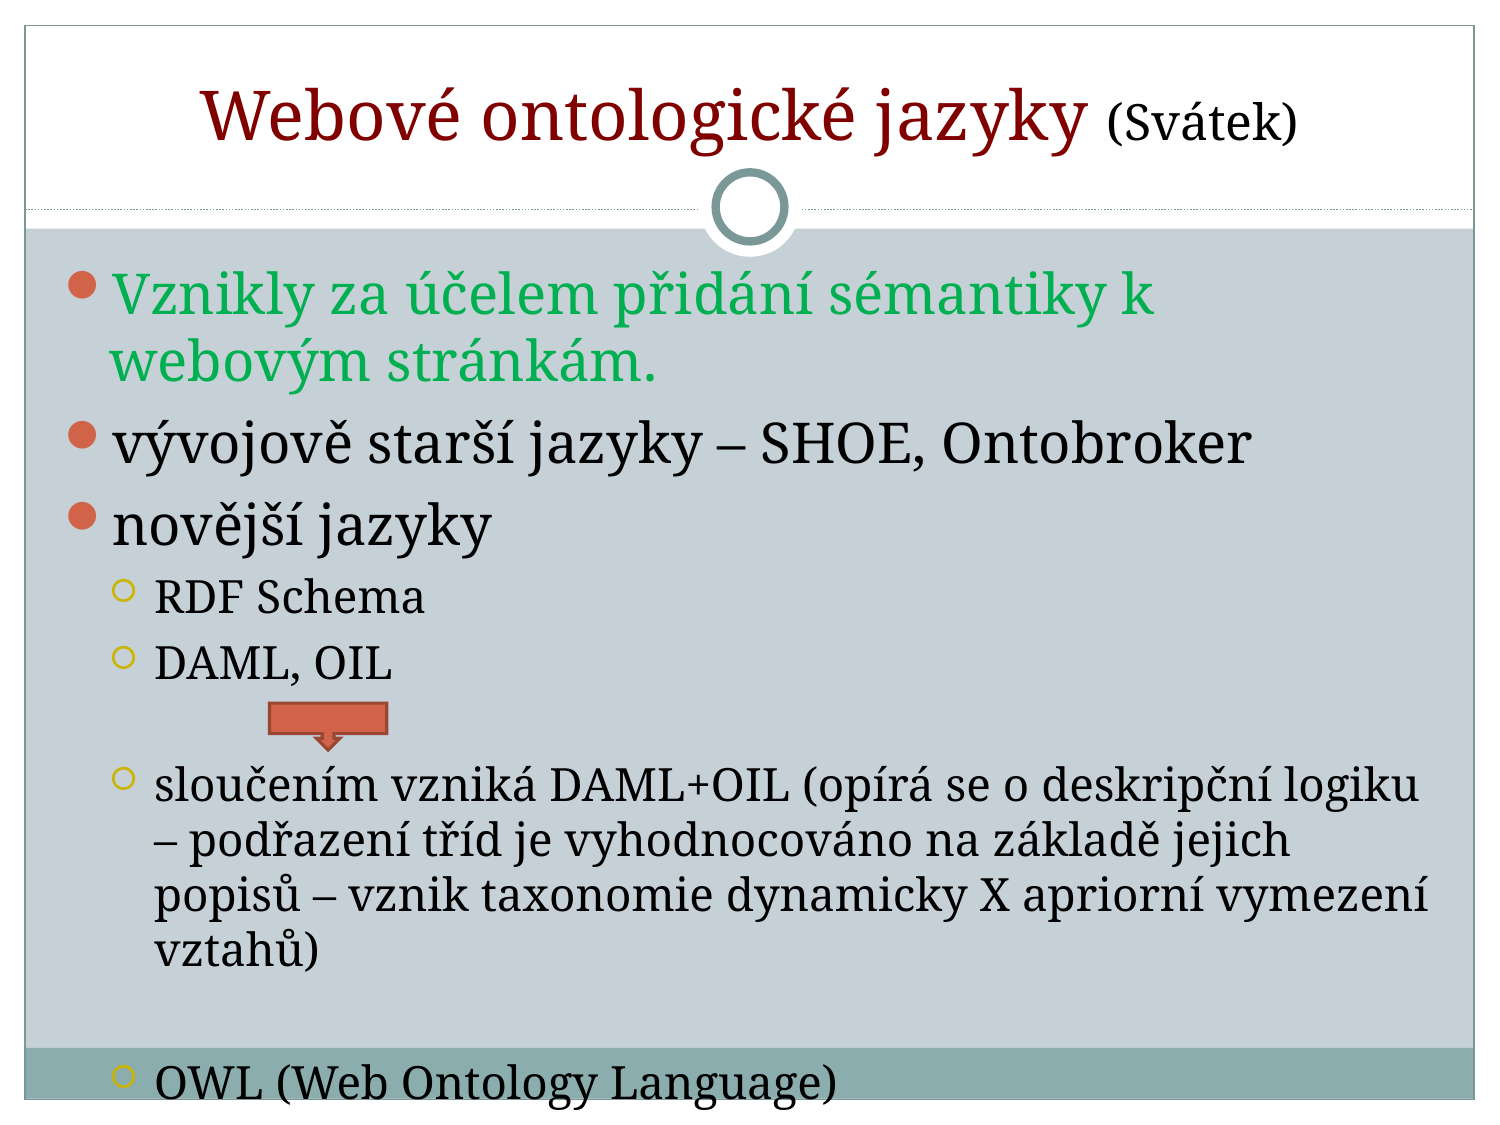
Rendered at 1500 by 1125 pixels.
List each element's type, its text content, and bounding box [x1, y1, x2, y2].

title Webové ontologické jazyky (Svátek) [49, 37, 1450, 162]
text_box [269, 703, 387, 751]
list Vznikly za účelem přidání sémantiky k webovým stránkám. vývojově starší jazyky – SHOE, Ontobroker novější jazyky RDF Schema DAML, OIL sloučením vzniká DAML+OIL (opírá se o deskripční logiku – podřazení tříd je vyhodnocováno na základě jejich popisů – vznik taxonomie dynamicky X apriorní vymezení vztahů) OWL (Web Ontology Language) [49, 250, 1445, 1067]
